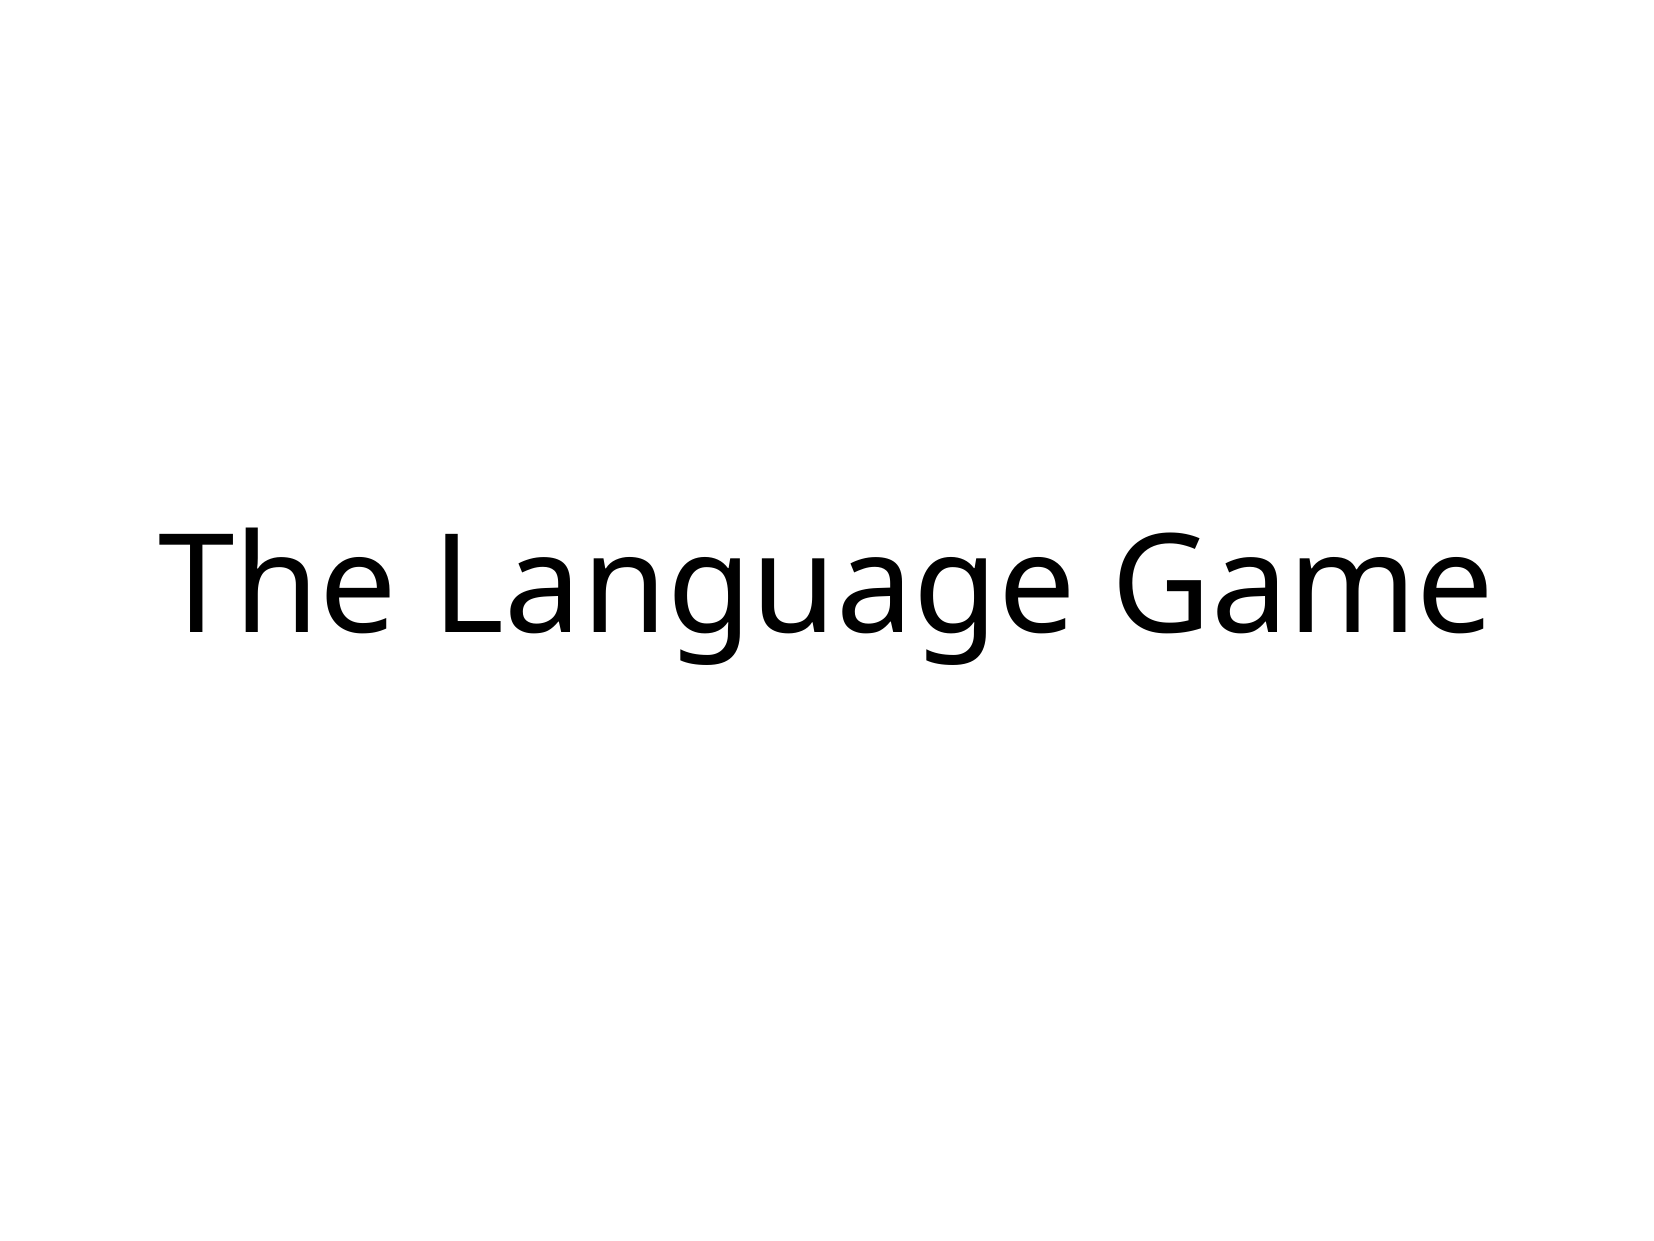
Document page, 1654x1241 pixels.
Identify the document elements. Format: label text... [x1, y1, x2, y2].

subtitle The Language Game [82, 49, 1571, 1109]
